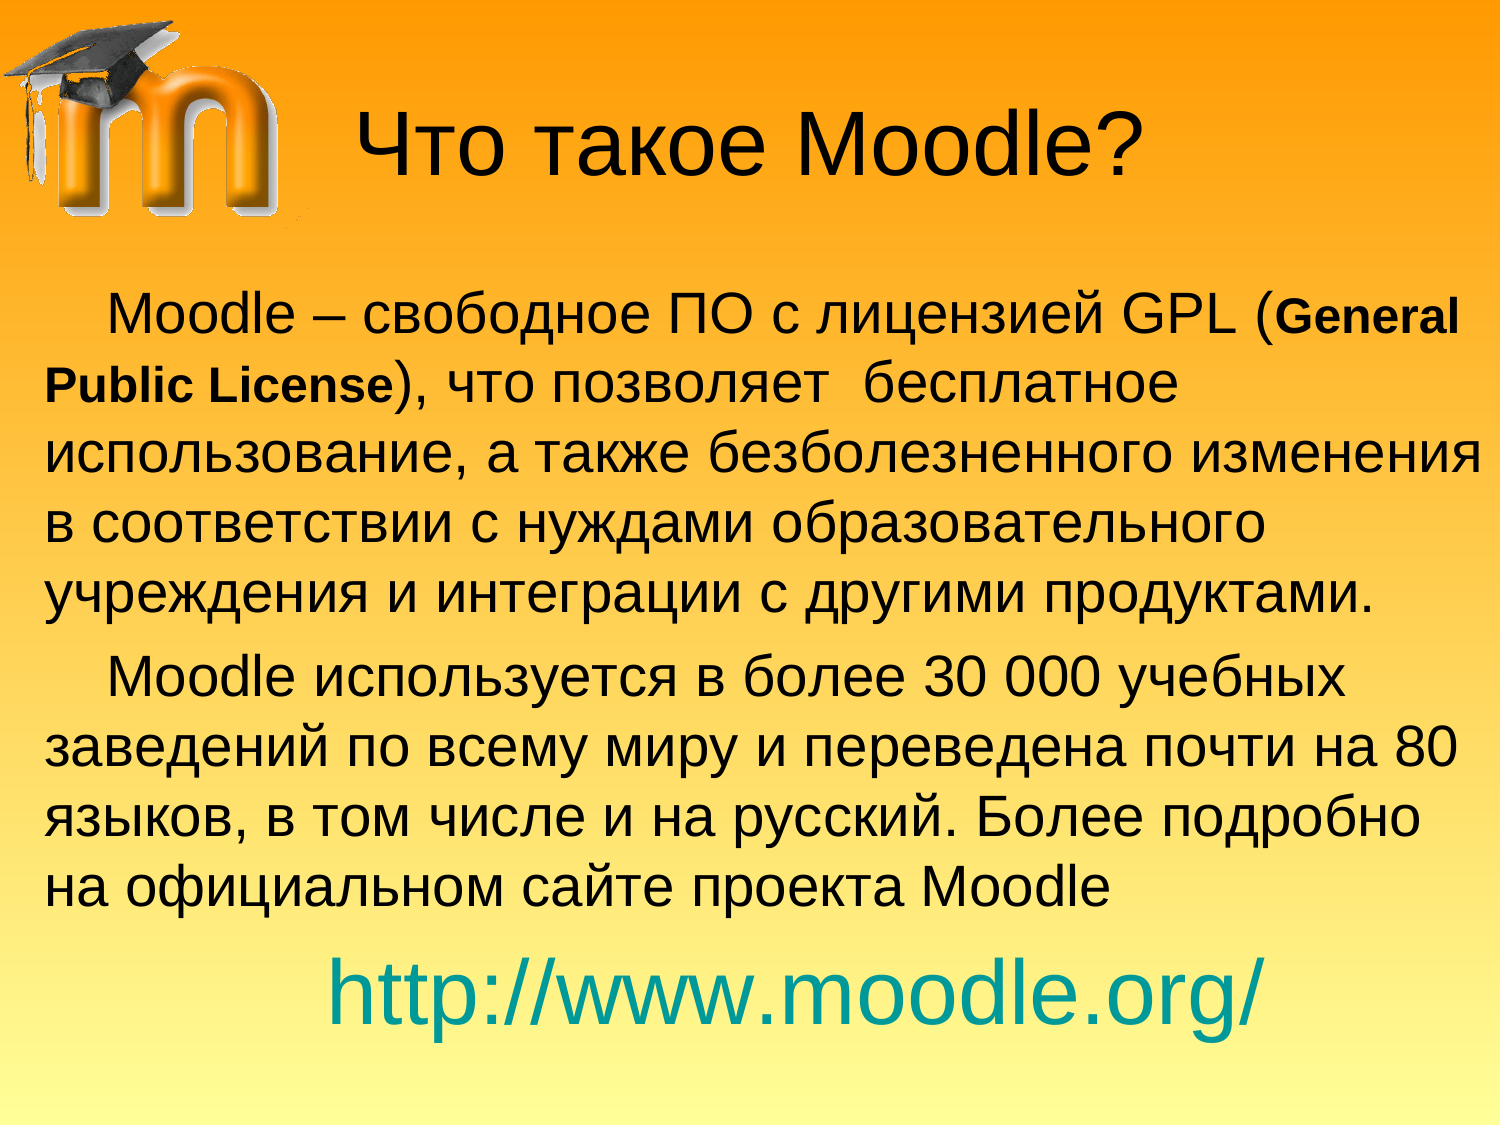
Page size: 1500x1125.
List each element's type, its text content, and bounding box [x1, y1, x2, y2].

title Что такое Moodle? [314, 45, 1426, 233]
list Moodle – свободное ПО с лицензией GPL (General Public License), что позволяет бесплатное использование, а также безболезненного изменения в соответствии с нуждами образовательного учреждения и интеграции с другими продуктами. Moodle используется в более 30 000 учебных заведений по всему миру и переведена почти на 80 языков, в том числе и на русский. Более подробно на официальном сайте проекта Moodle http://www.moodle.org/ [0, 290, 1500, 1125]
picture [0, 0, 314, 234]
